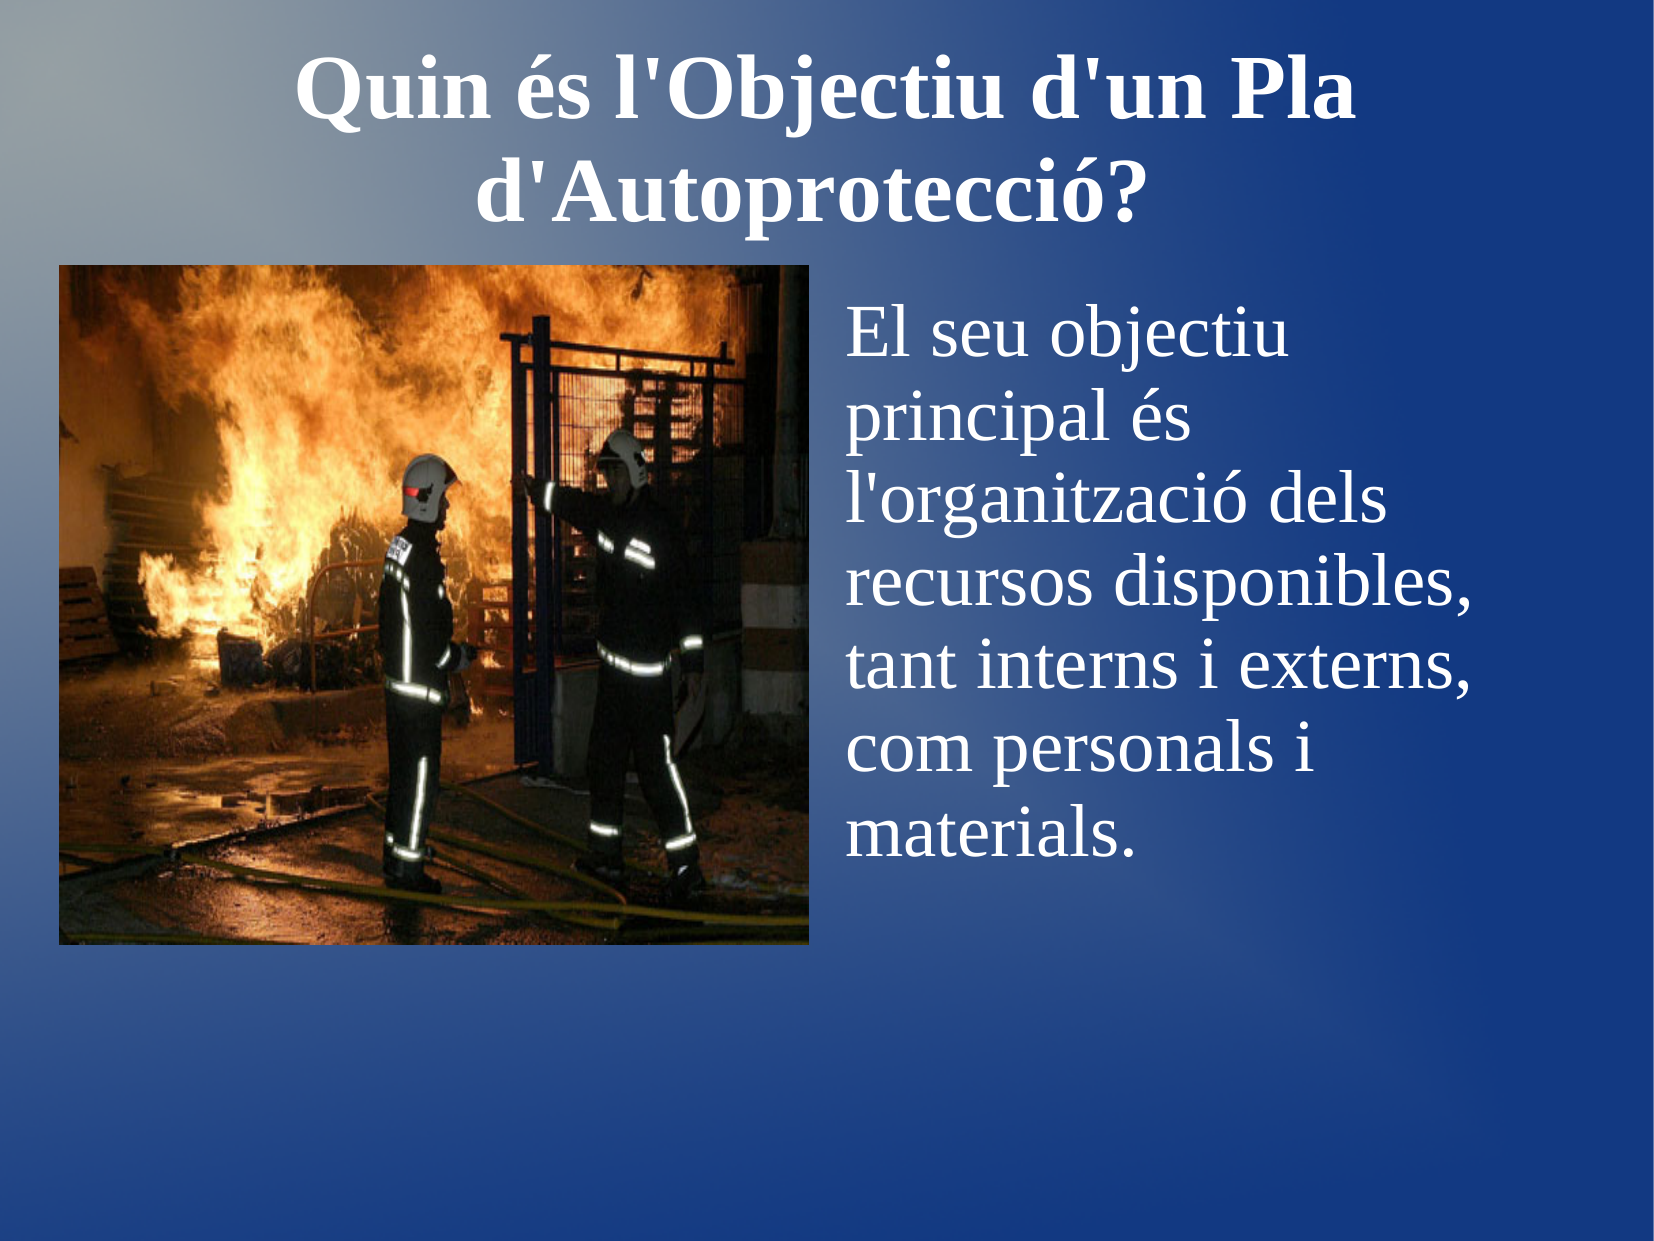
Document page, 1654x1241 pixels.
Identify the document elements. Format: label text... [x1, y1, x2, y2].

picture [0, 0, 1654, 1241]
list El seu objectiu principal és l'organització dels recursos disponibles, tant interns i externs, com personals i materials. [845, 290, 1572, 1109]
title Quin és l'Objectiu d'un Pla d'Autoprotecció? [82, 36, 1571, 270]
